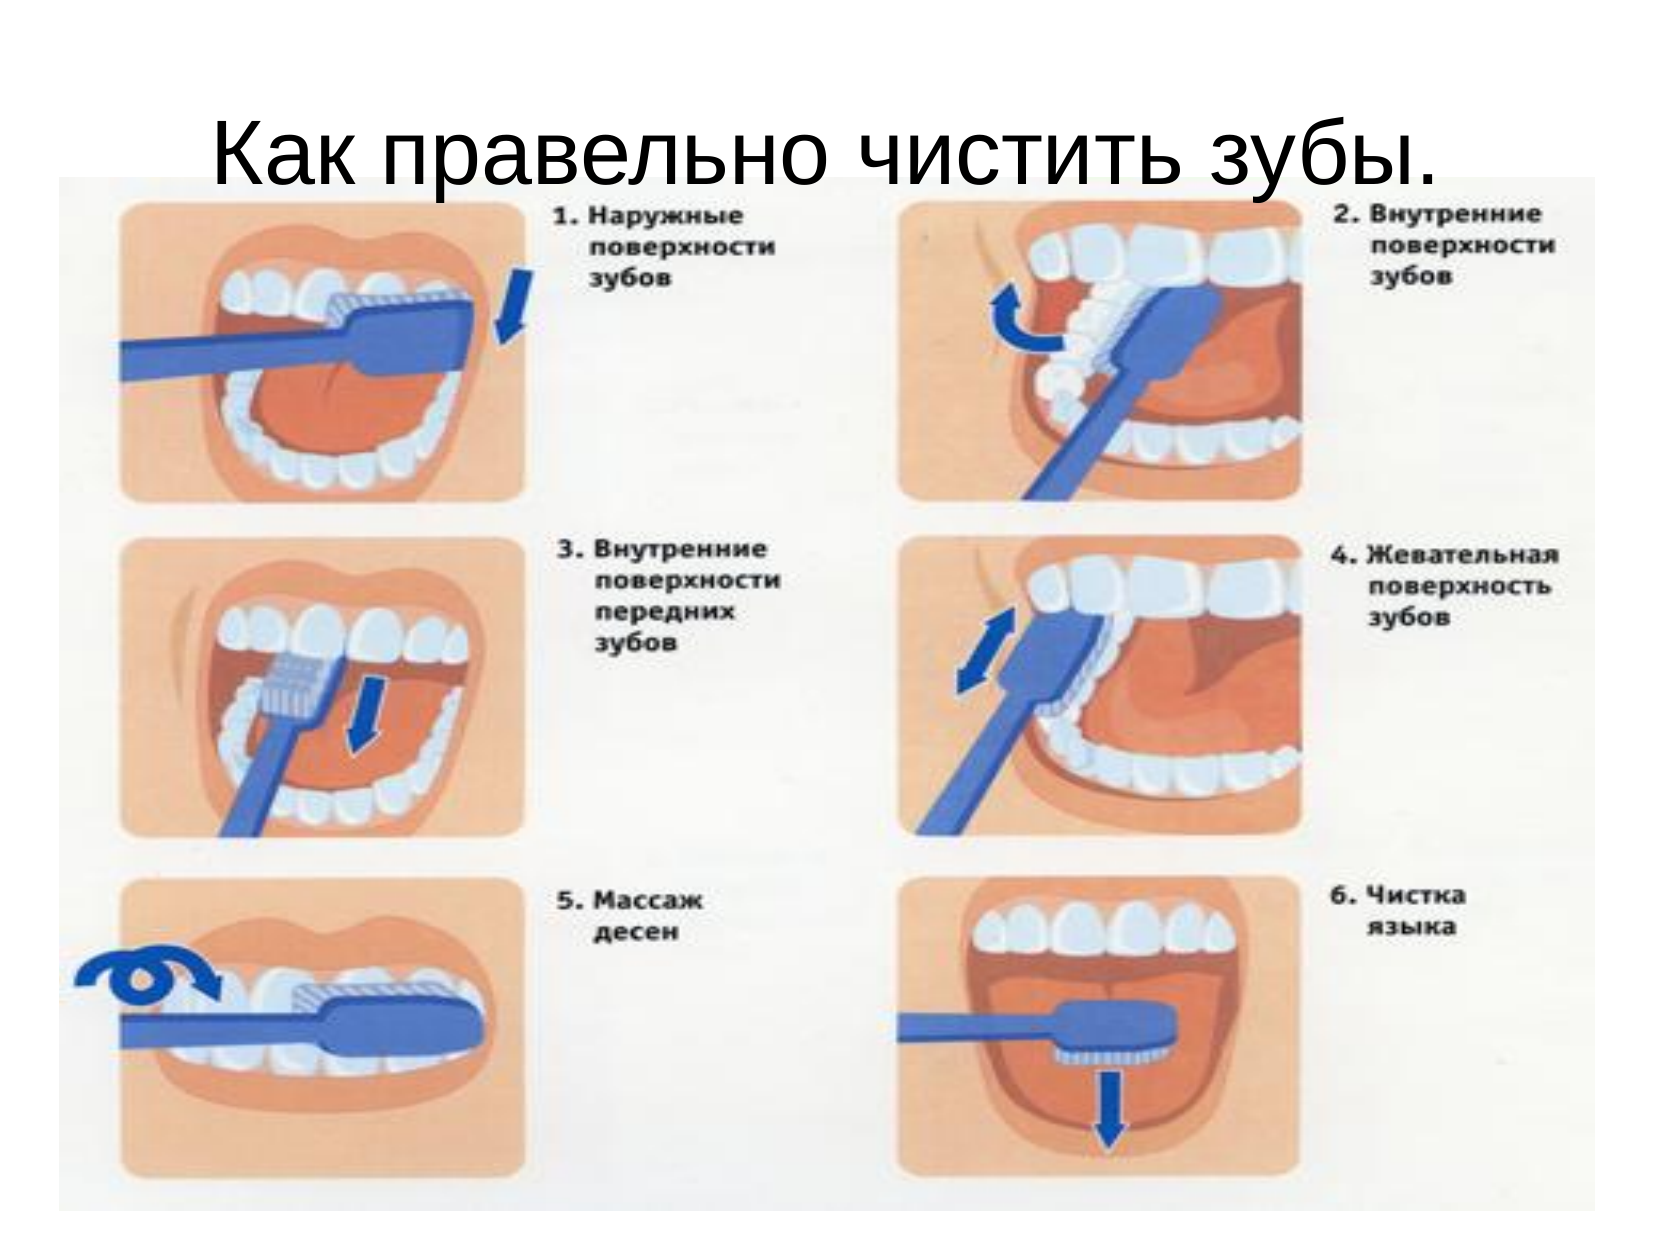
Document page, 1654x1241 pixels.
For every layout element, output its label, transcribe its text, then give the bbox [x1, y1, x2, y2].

title Как правельно чистить зубы. [82, 56, 1571, 250]
picture [59, 177, 1595, 1211]
